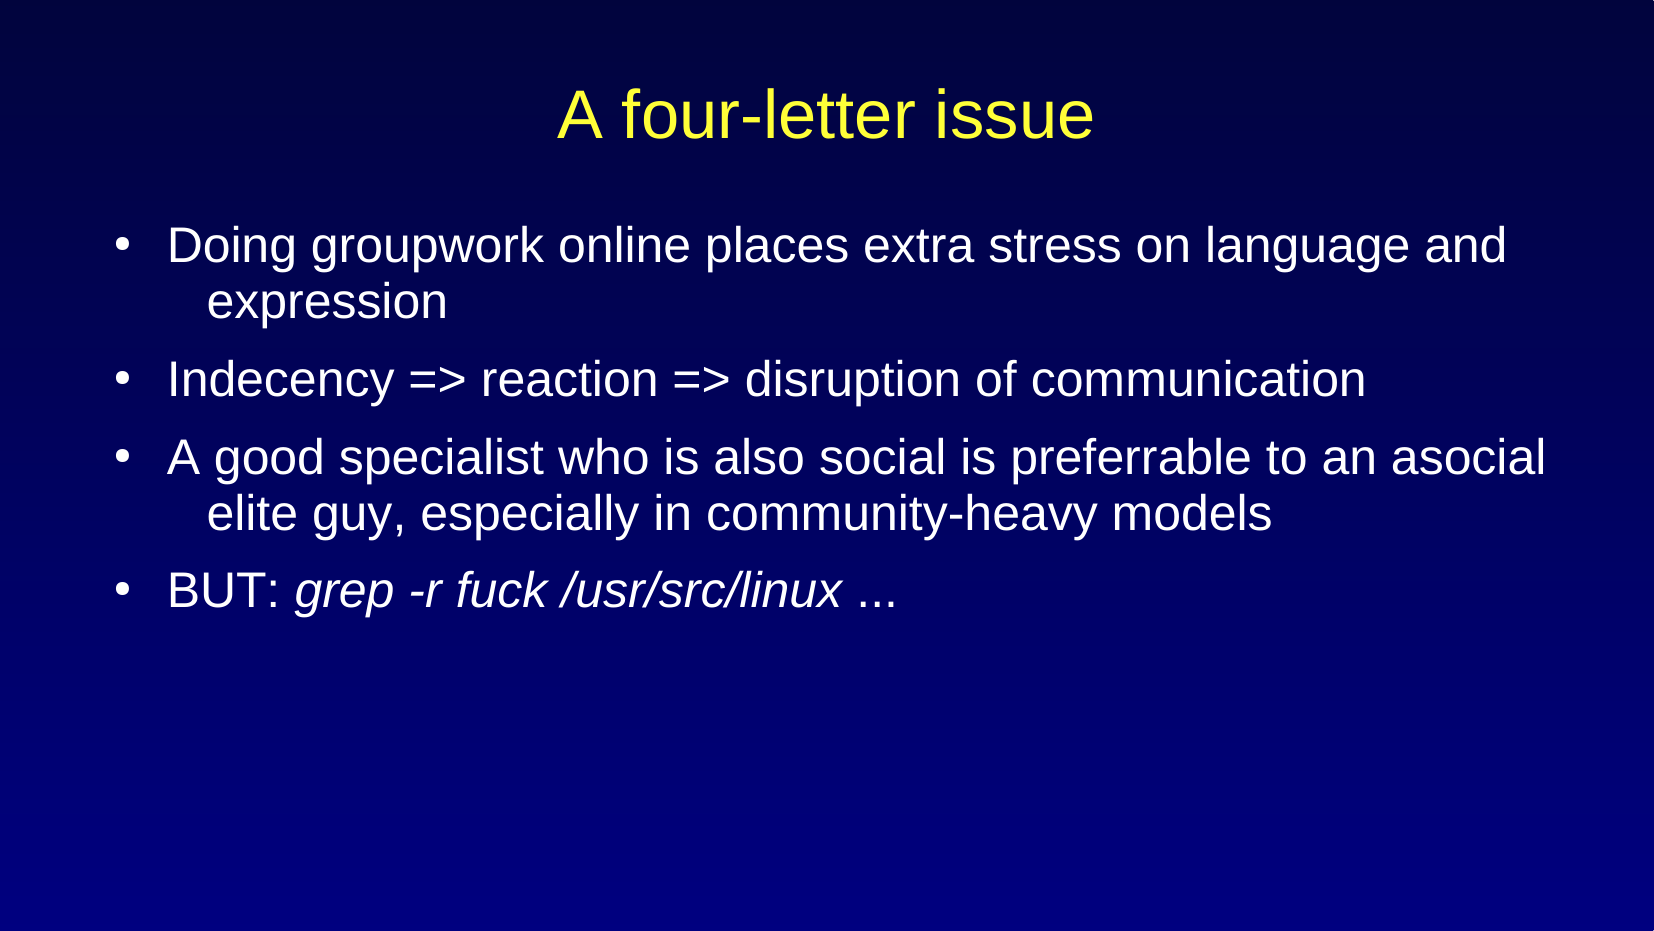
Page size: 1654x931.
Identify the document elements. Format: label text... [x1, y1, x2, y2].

title A four-letter issue [82, 37, 1571, 193]
list Doing groupwork online places extra stress on language and expression Indecency => reaction => disruption of communication A good specialist who is also social is preferrable to an asocial elite guy, especially in community-heavy models BUT: grep -r fuck /usr/src/linux ... [82, 217, 1571, 758]
